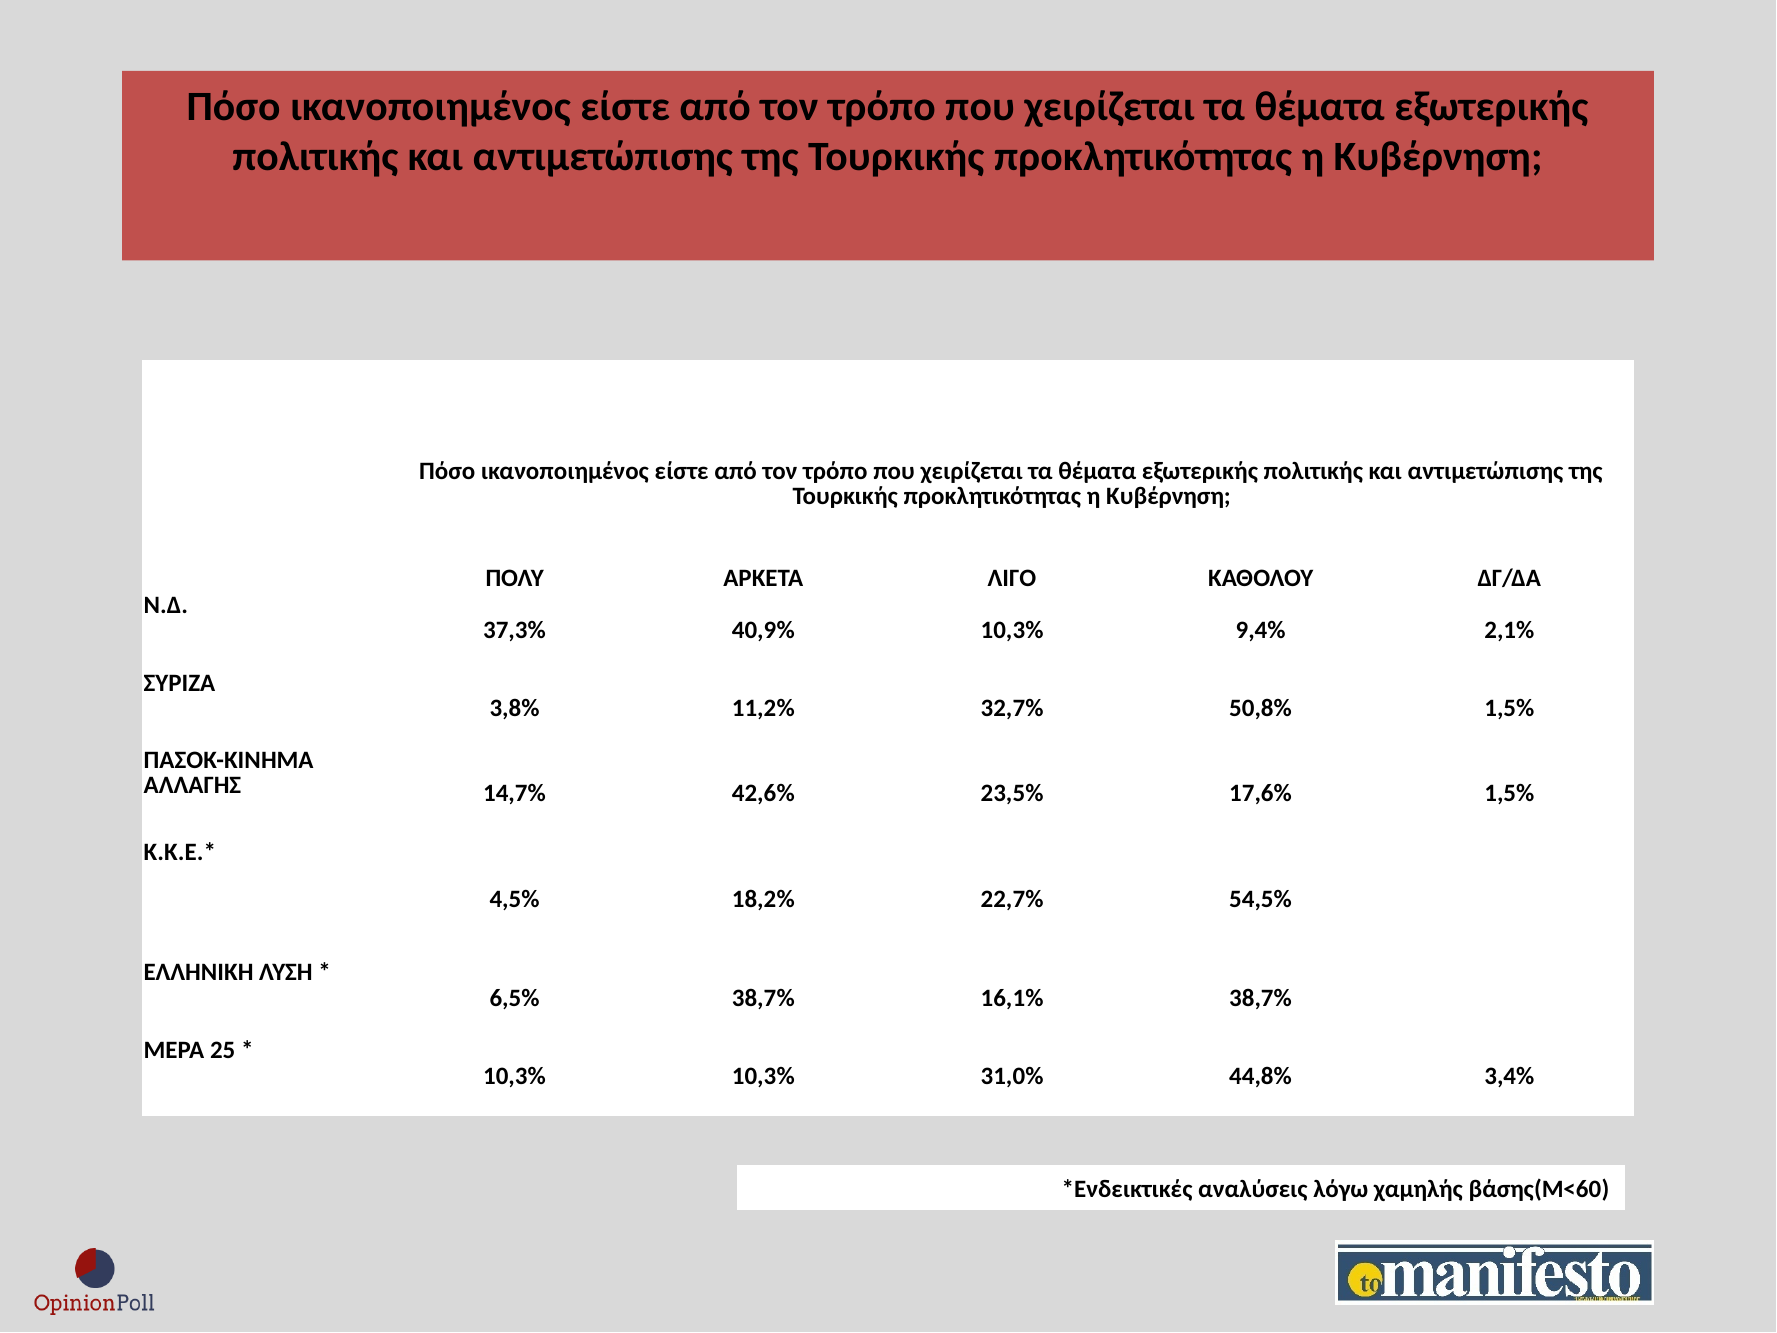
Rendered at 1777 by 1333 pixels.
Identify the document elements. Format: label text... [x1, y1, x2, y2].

table_cell 10,3% [390, 1038, 639, 1116]
table_cell 54,5% [1136, 840, 1385, 961]
picture [1335, 1240, 1654, 1305]
table_cell 16,1% [888, 961, 1136, 1038]
text_box *Ενδεικτικές αναλύσεις λόγω χαμηλής βάσης(Μ<60) [737, 1165, 1625, 1210]
table_cell 1,5% [1385, 748, 1634, 840]
table_cell 44,8% [1136, 1038, 1385, 1116]
table_cell 17,6% [1136, 748, 1385, 840]
table_cell 9,4% [1136, 593, 1385, 671]
table_cell Ν.Δ. [142, 593, 390, 671]
table_cell 32,7% [888, 671, 1136, 748]
table_cell 4,5% [390, 840, 639, 961]
table_cell ΚΑΘΟΛΟΥ [1136, 511, 1385, 593]
table_cell 6,5% [390, 961, 639, 1038]
table_cell ΣΥΡΙΖΑ [142, 671, 390, 748]
table_cell 10,3% [888, 593, 1136, 671]
table_cell 38,7% [1136, 961, 1385, 1038]
table_header Πόσο ικανοποιημένος είστε από τον τρόπο που χειρίζεται τα θέματα εξωτερικής πολιτικής και αντιμετώπισης της Τουρκικής προκλητικότητας η Κυβέρνηση; [390, 360, 1634, 511]
table_cell ΠΟΛΥ [390, 511, 639, 593]
title Πόσο ικανοποιημένος είστε από τον τρόπο που χειρίζεται τα θέματα εξωτερικής πολιτικής και αντιμετώπισης της Τουρκικής προκλητικότητας η Κυβέρνηση; [122, 70, 1654, 261]
table_cell 31,0% [888, 1038, 1136, 1116]
table_cell 37,3% [390, 593, 639, 671]
table_cell 2,1% [1385, 593, 1634, 671]
table_cell ΑΡΚΕΤΑ [639, 511, 888, 593]
table_cell 14,7% [390, 748, 639, 840]
table_cell [1385, 961, 1634, 1038]
table_cell [1385, 840, 1634, 961]
table_cell 3,8% [390, 671, 639, 748]
table_cell 10,3% [639, 1038, 888, 1116]
picture [29, 1243, 160, 1316]
table_cell ΕΛΛΗΝΙΚΗ ΛΥΣΗ * [142, 961, 390, 1038]
table_cell Κ.Κ.Ε.* [142, 840, 390, 961]
table_cell 11,2% [639, 671, 888, 748]
table_cell 40,9% [639, 593, 888, 671]
table_cell ΛΙΓΟ [888, 511, 1136, 593]
table_cell 18,2% [639, 840, 888, 961]
table_cell 38,7% [639, 961, 888, 1038]
table_cell 3,4% [1385, 1038, 1634, 1116]
table_header [142, 360, 390, 593]
table_cell ΔΓ/ΔΑ [1385, 511, 1634, 593]
table_cell 23,5% [888, 748, 1136, 840]
table_cell ΜΕΡΑ 25 * [142, 1038, 390, 1116]
table_cell 1,5% [1385, 671, 1634, 748]
table_cell ΠΑΣΟΚ-ΚΙΝΗΜΑ ΑΛΛΑΓΗΣ [142, 748, 390, 840]
table_cell 42,6% [639, 748, 888, 840]
table_cell 50,8% [1136, 671, 1385, 748]
table_cell 22,7% [888, 840, 1136, 961]
